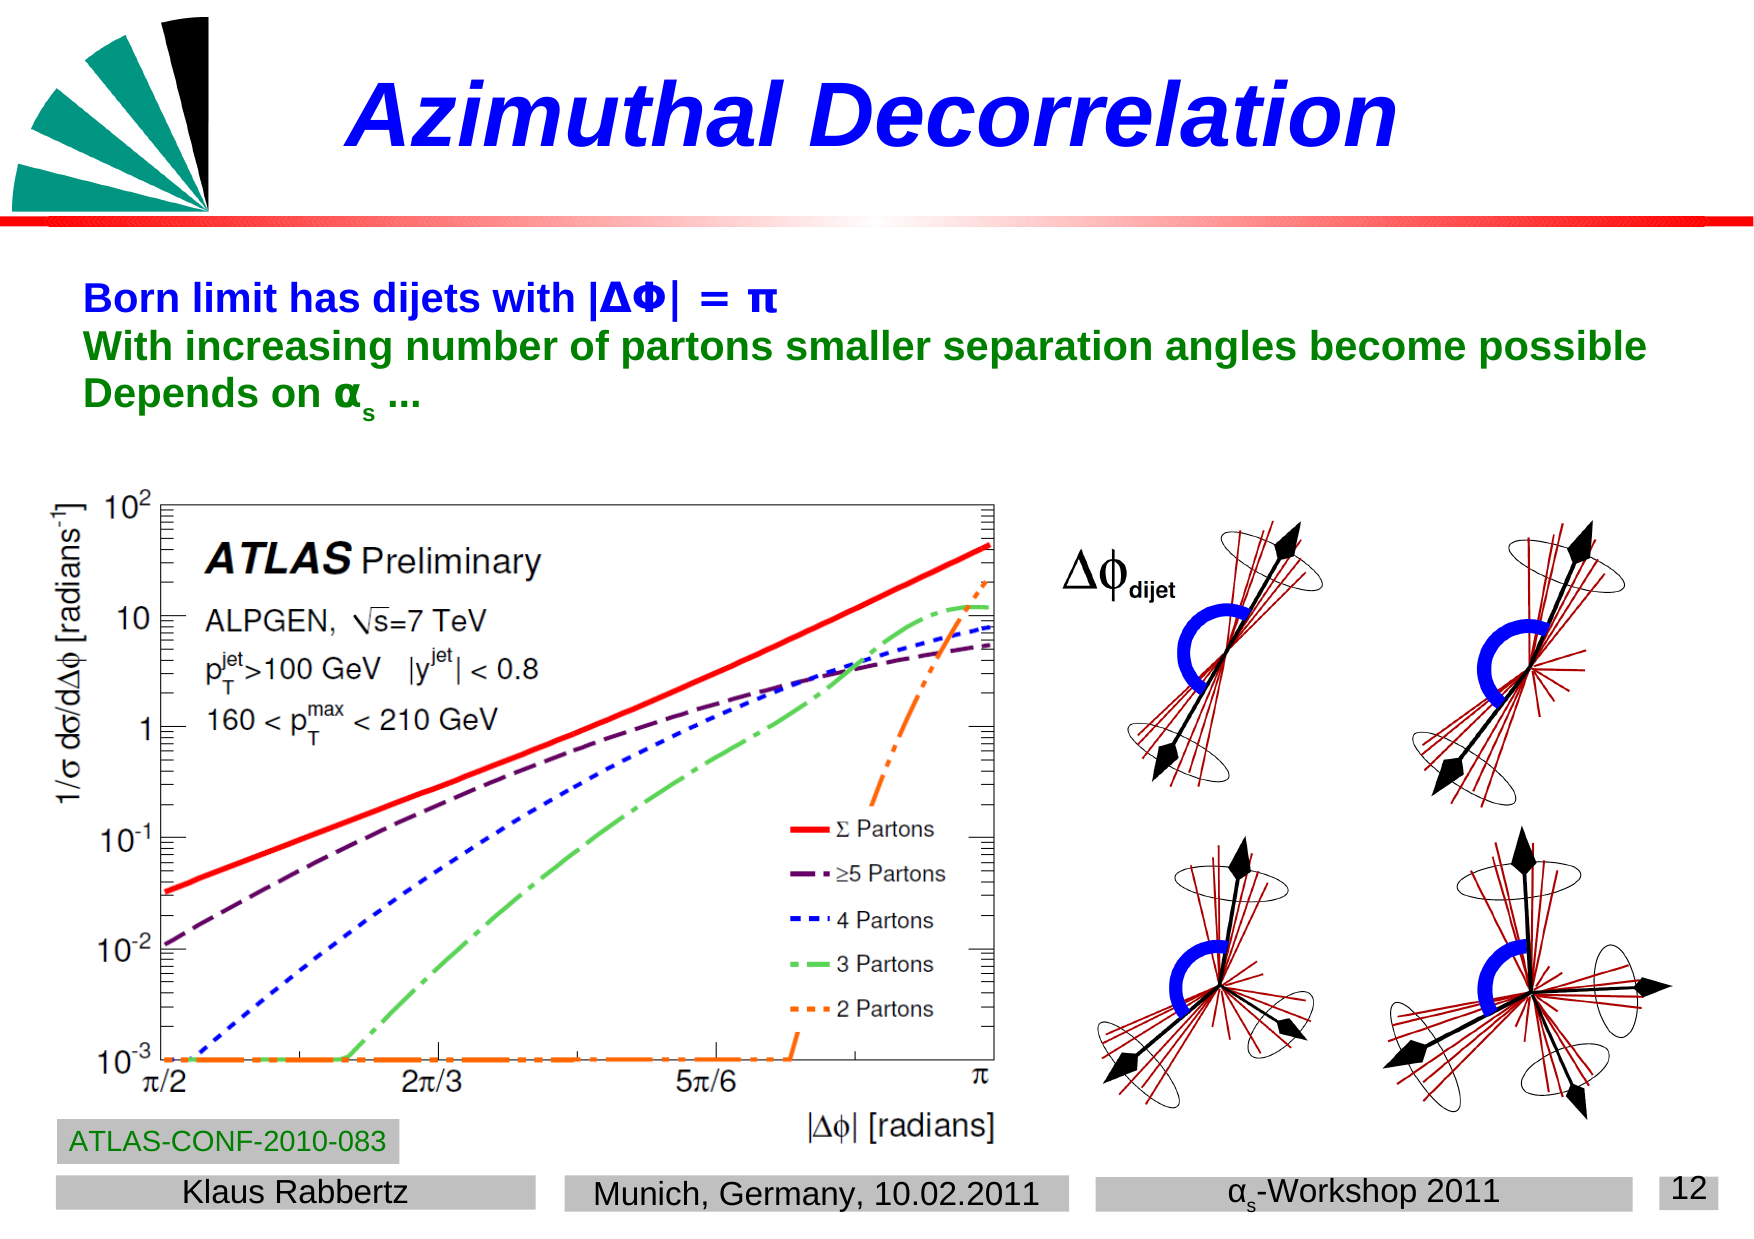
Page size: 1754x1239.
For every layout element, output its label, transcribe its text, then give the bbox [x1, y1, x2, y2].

picture [42, 483, 1008, 1157]
picture [1093, 833, 1316, 1112]
title Azimuthal Decorrelation [220, 22, 1525, 207]
picture [1408, 517, 1626, 812]
picture [1378, 820, 1674, 1123]
text_box ATLAS-CONF-2010-083 [57, 1119, 400, 1164]
picture [12, 17, 209, 214]
text_box Born limit has dijets with |ΔΦ| = π With increasing number of partons smaller separation angles become possible Depends on αs ... [71, 267, 1660, 433]
picture [1059, 518, 1324, 793]
